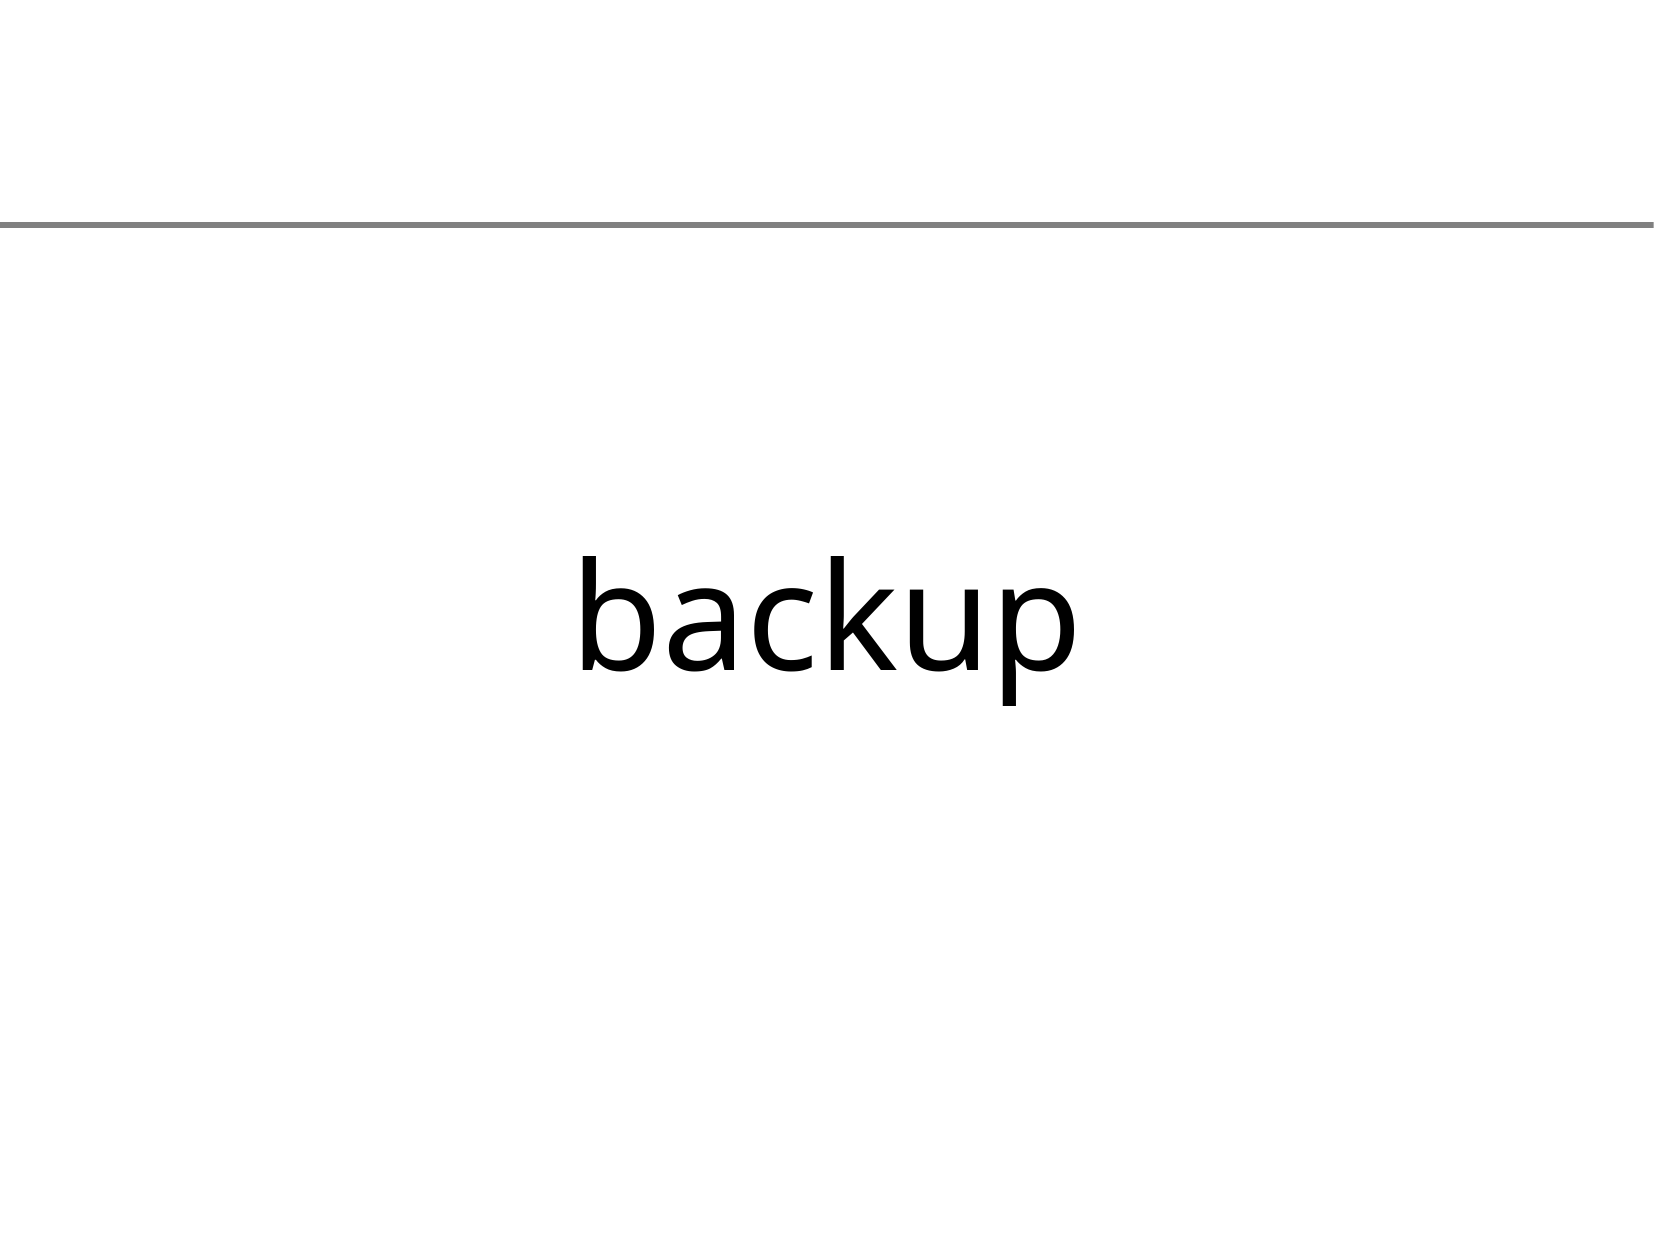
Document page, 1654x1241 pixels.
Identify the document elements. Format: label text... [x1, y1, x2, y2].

text_box backup [0, 503, 1654, 691]
